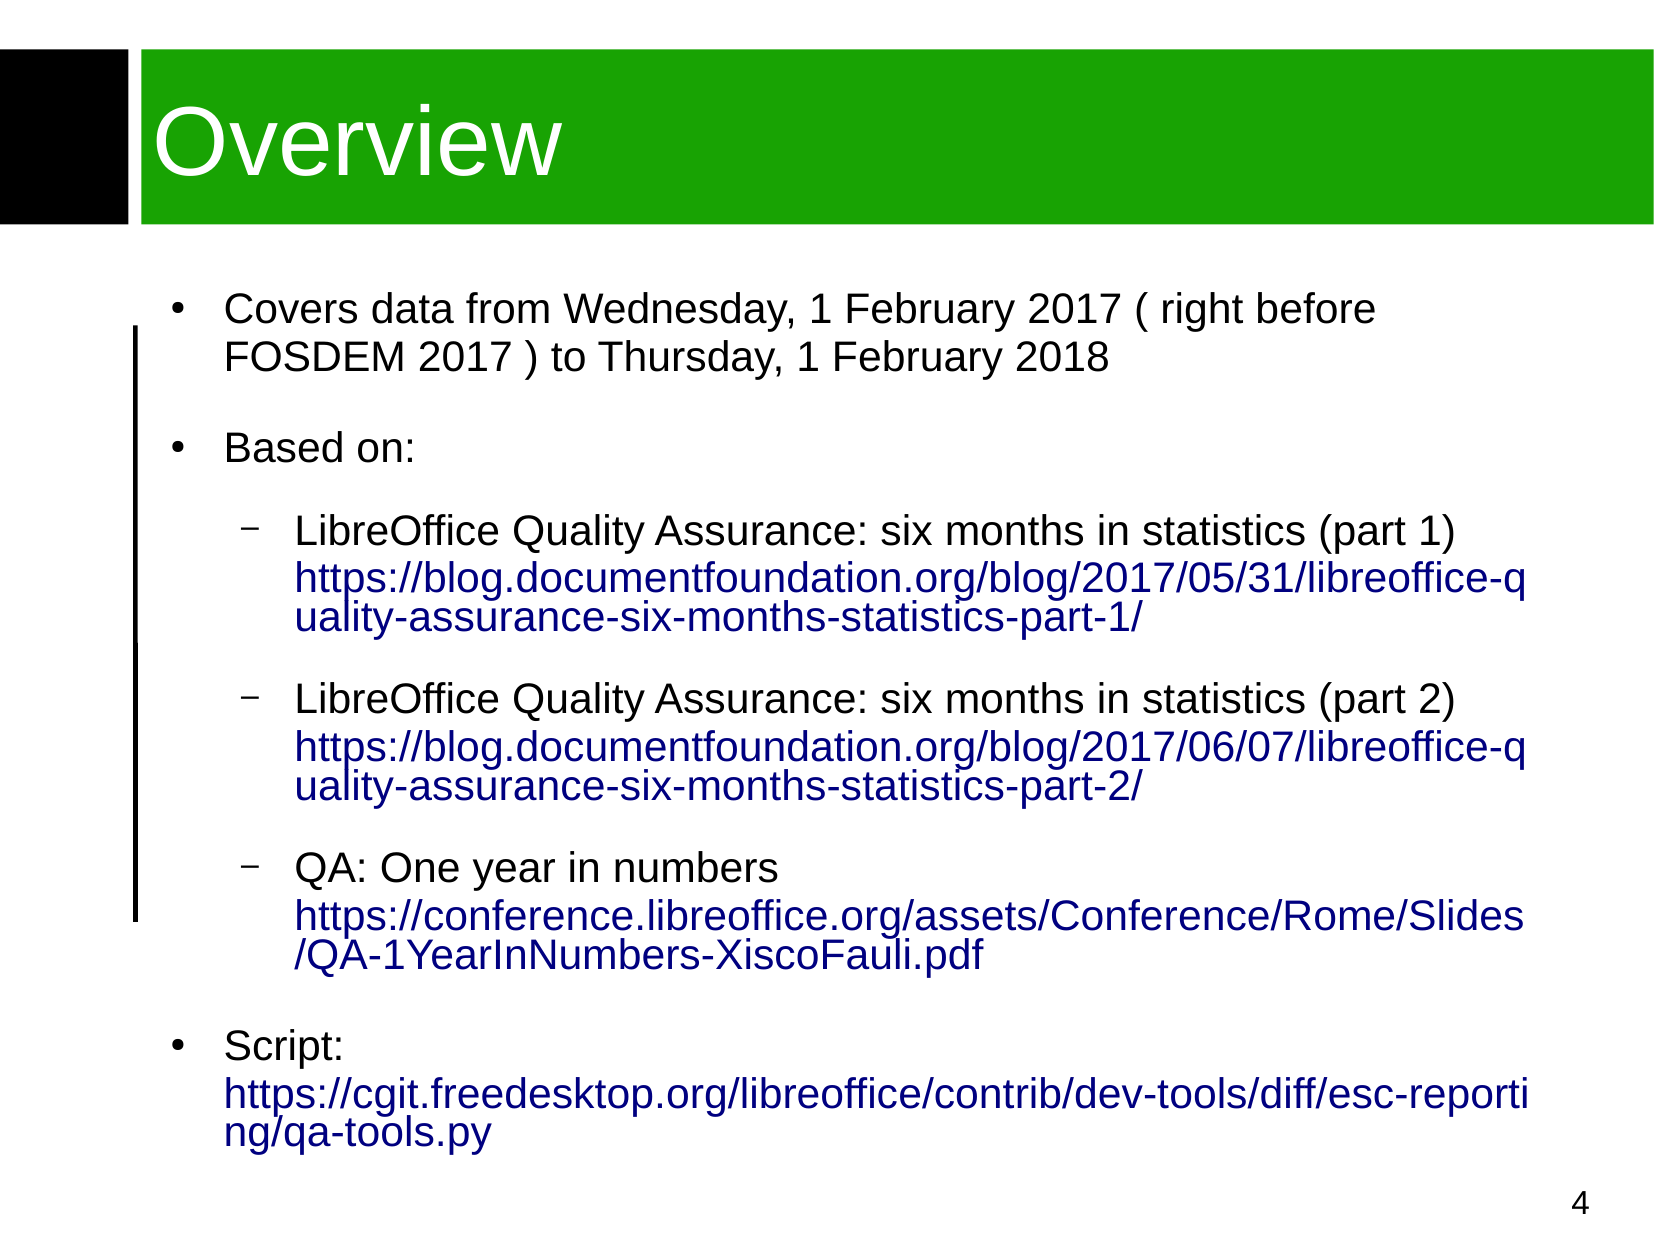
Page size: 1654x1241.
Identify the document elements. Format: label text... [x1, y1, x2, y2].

title Overview [152, 72, 1654, 211]
list Covers data from Wednesday, 1 February 2017 ( right before FOSDEM 2017 ) to Thursday, 1 February 2018 Based on: LibreOffice Quality Assurance: six months in statistics (part 1) https://blog.documentfoundation.org/blog/2017/05/31/libreoffice-quality-assurance-six-months-statistics-part-1/ LibreOffice Quality Assurance: six months in statistics (part 2) https://blog.documentfoundation.org/blog/2017/06/07/libreoffice-quality-assurance-six-months-statistics-part-2/ QA: One year in numbers https://conference.libreoffice.org/assets/Conference/Rome/Slides/QA-1YearInNumbers-XiscoFauli.pdf Script: https://cgit.freedesktop.org/libreoffice/contrib/dev-tools/diff/esc-reporting/qa-tools.py [152, 193, 1536, 1010]
